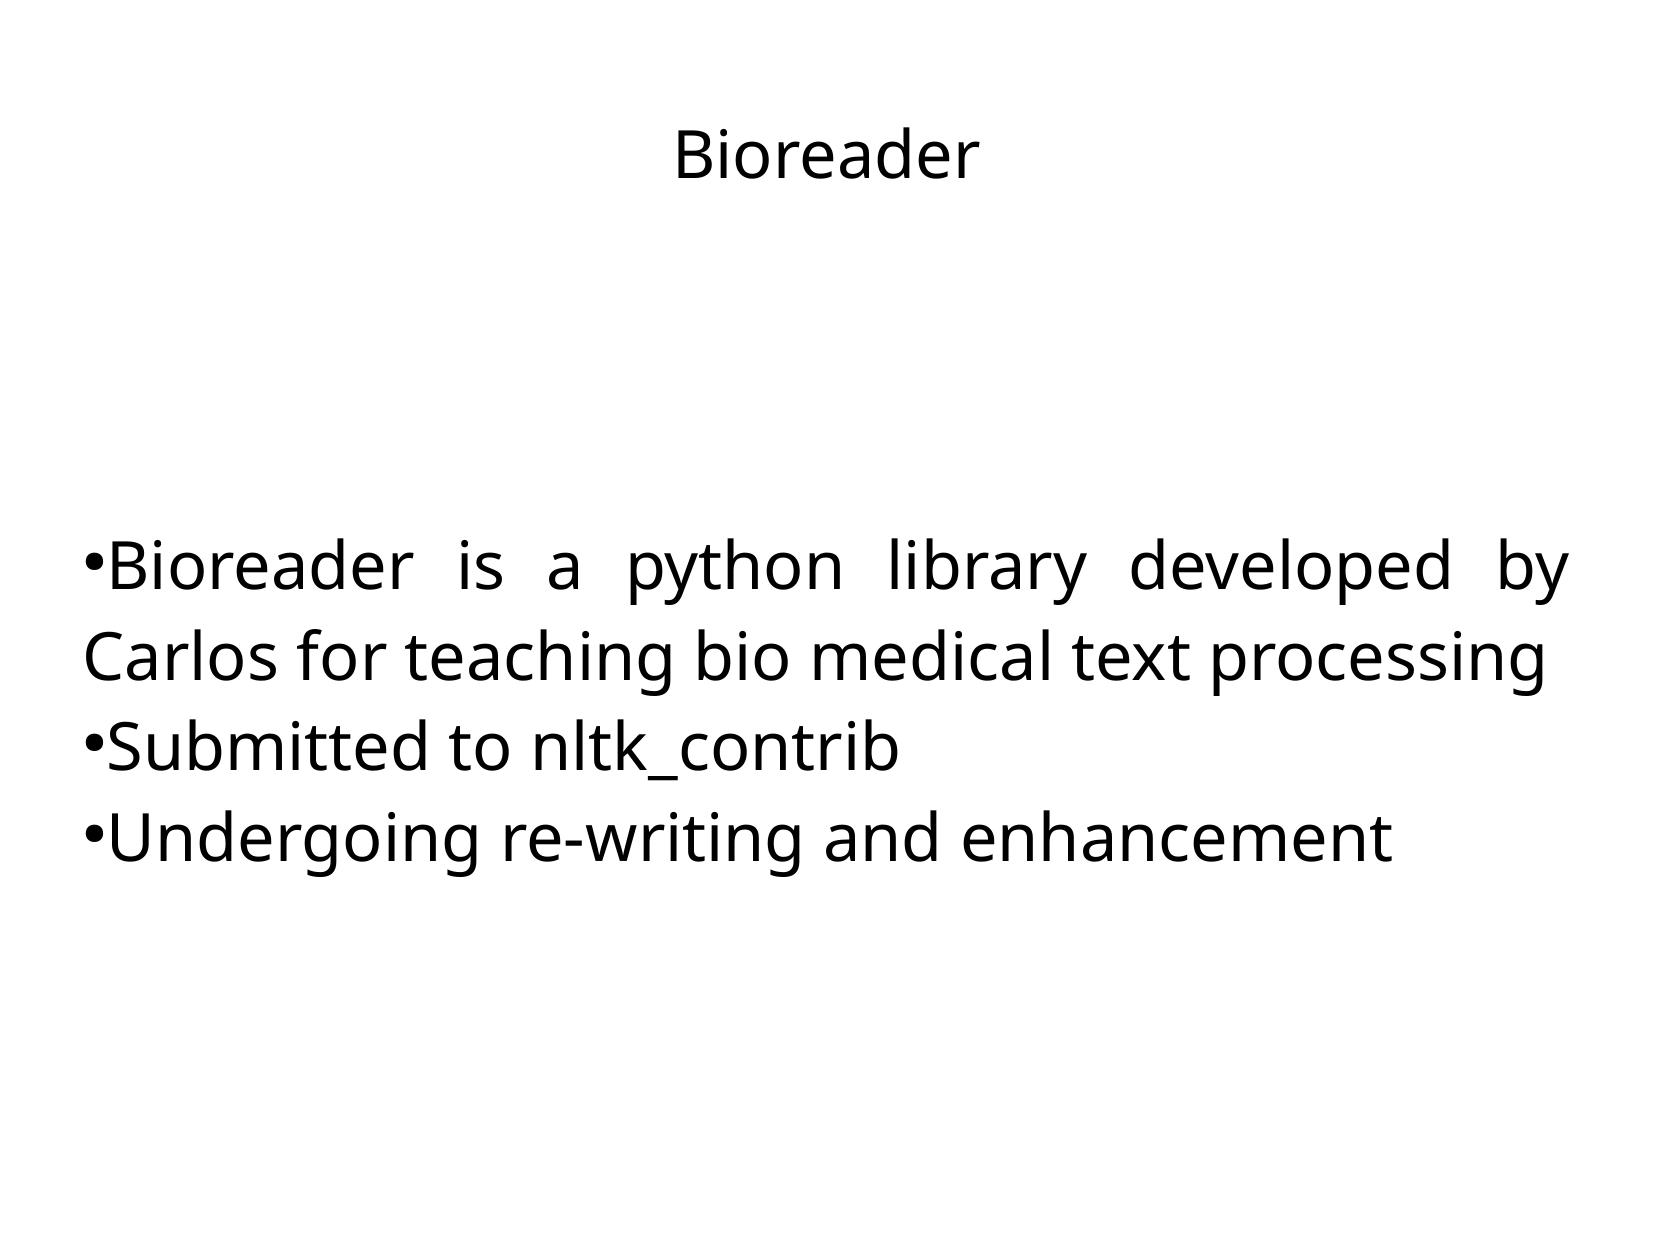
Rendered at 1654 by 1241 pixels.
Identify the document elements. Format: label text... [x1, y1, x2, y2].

title Bioreader [82, 56, 1571, 250]
subtitle Bioreader is a python library developed by Carlos for teaching bio medical text processing Submitted to nltk_contrib Undergoing re-writing and enhancement [82, 297, 1571, 1102]
